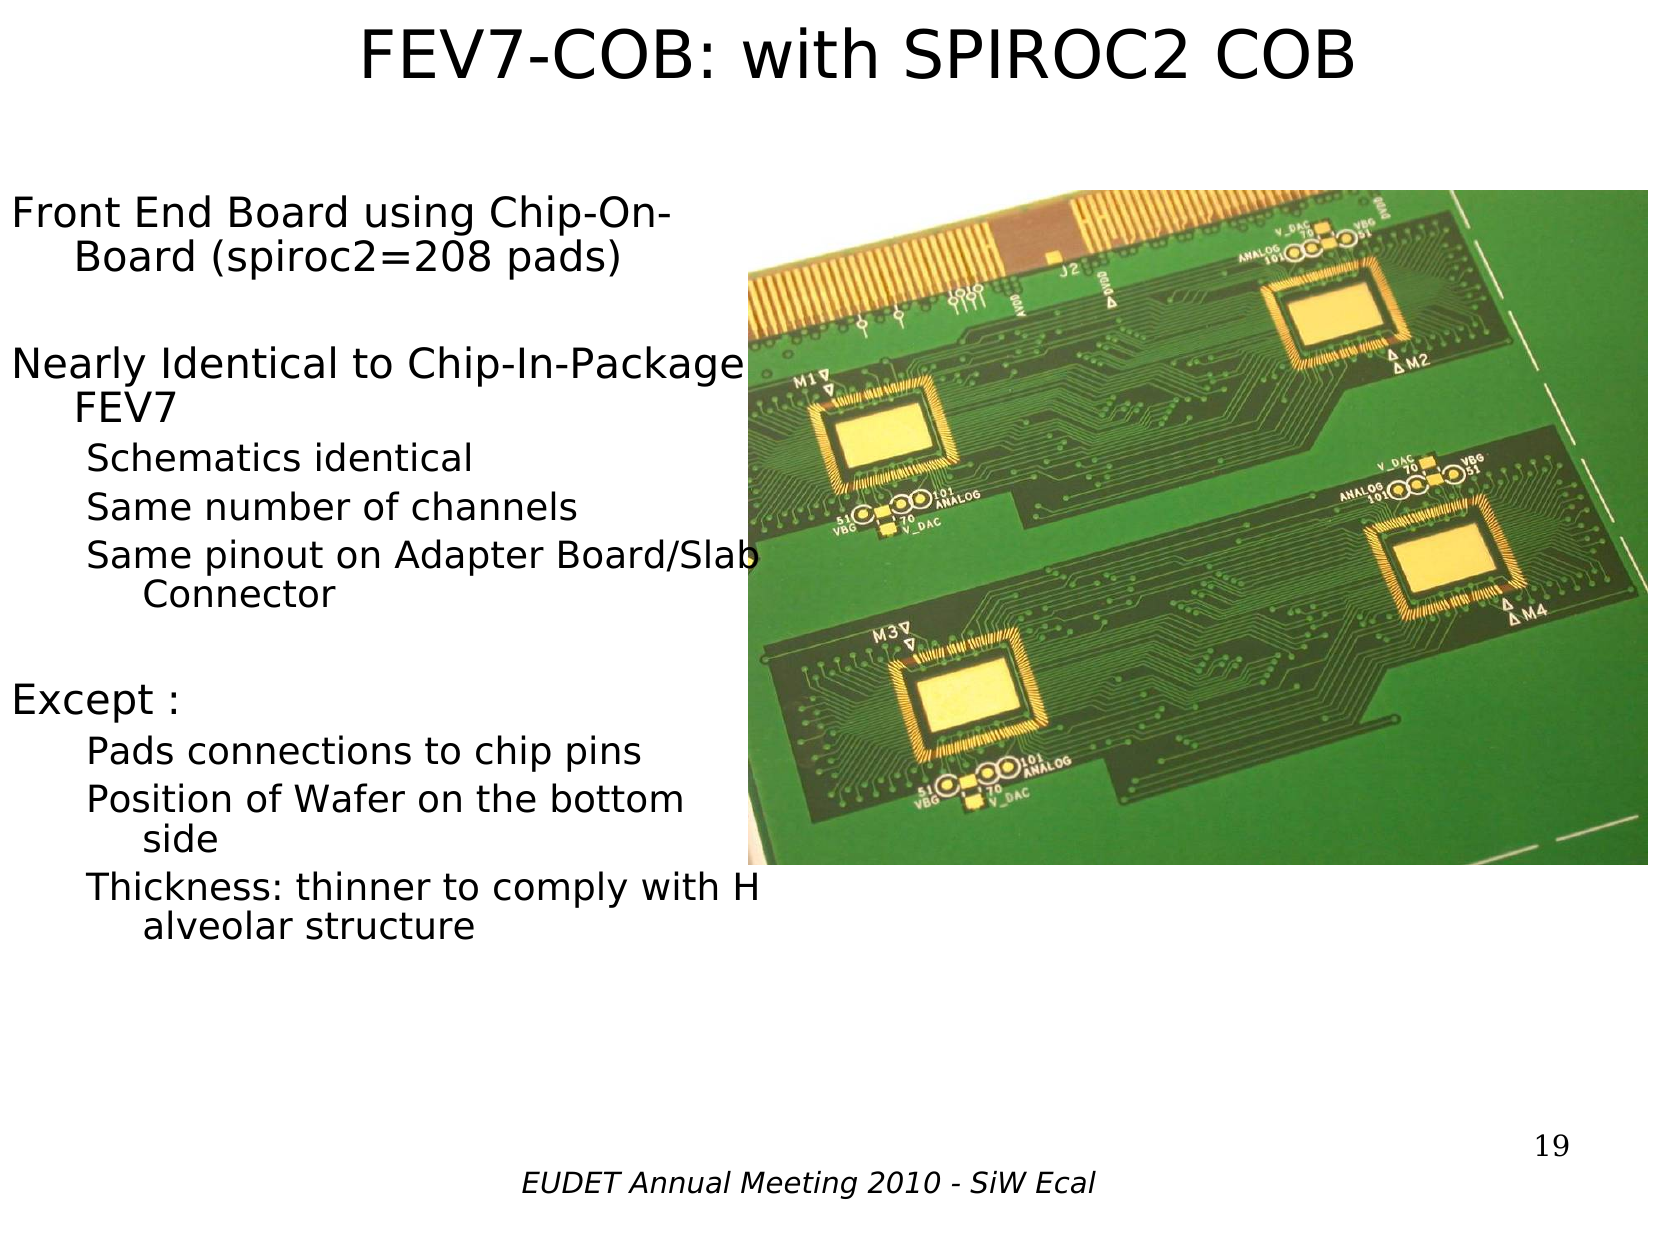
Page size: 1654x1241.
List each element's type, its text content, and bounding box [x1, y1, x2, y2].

title FEV7-COB: with SPIROC2 COB [224, 9, 1494, 103]
picture [785, 190, 1648, 865]
list Front End Board using Chip-On-Board (spiroc2=208 pads) Nearly Identical to Chip-In-Package FEV7 Schematics identical Same number of channels Same pinout on Adapter Board/Slab Connector Except : Pads connections to chip pins Position of Wafer on the bottom side Thickness: thinner to comply with H alveolar structure [0, 184, 785, 1163]
